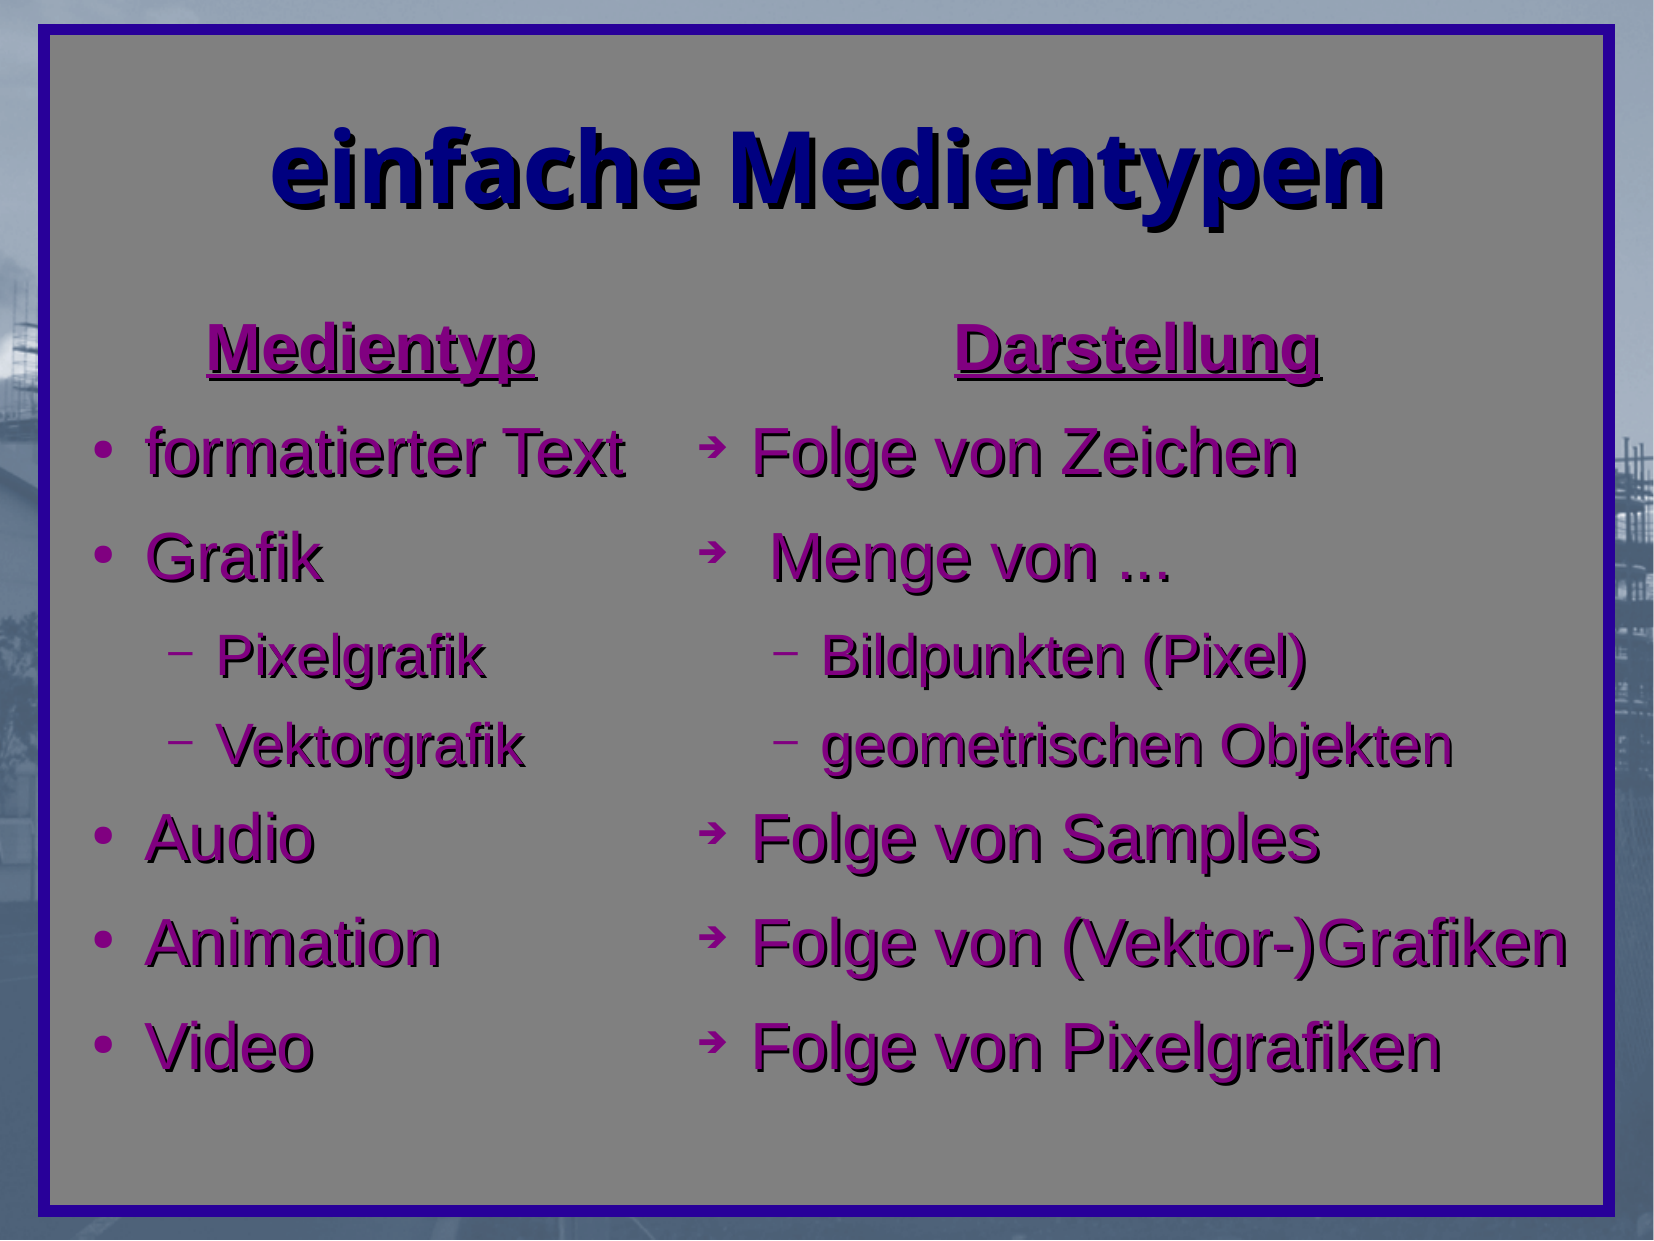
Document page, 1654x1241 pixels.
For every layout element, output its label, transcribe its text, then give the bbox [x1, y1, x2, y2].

list Medientyp formatierter Text Grafik Pixelgrafik Vektorgrafik Audio Animation Video [73, 310, 650, 1152]
list Darstellung Folge von Zeichen Menge von ... Bildpunkten (Pixel) geometrischen Objekten Folge von Samples Folge von (Vektor-)Grafiken Folge von Pixelgrafiken [679, 310, 1578, 1152]
title einfache Medientypen [82, 49, 1571, 281]
picture [0, 0, 1654, 1240]
